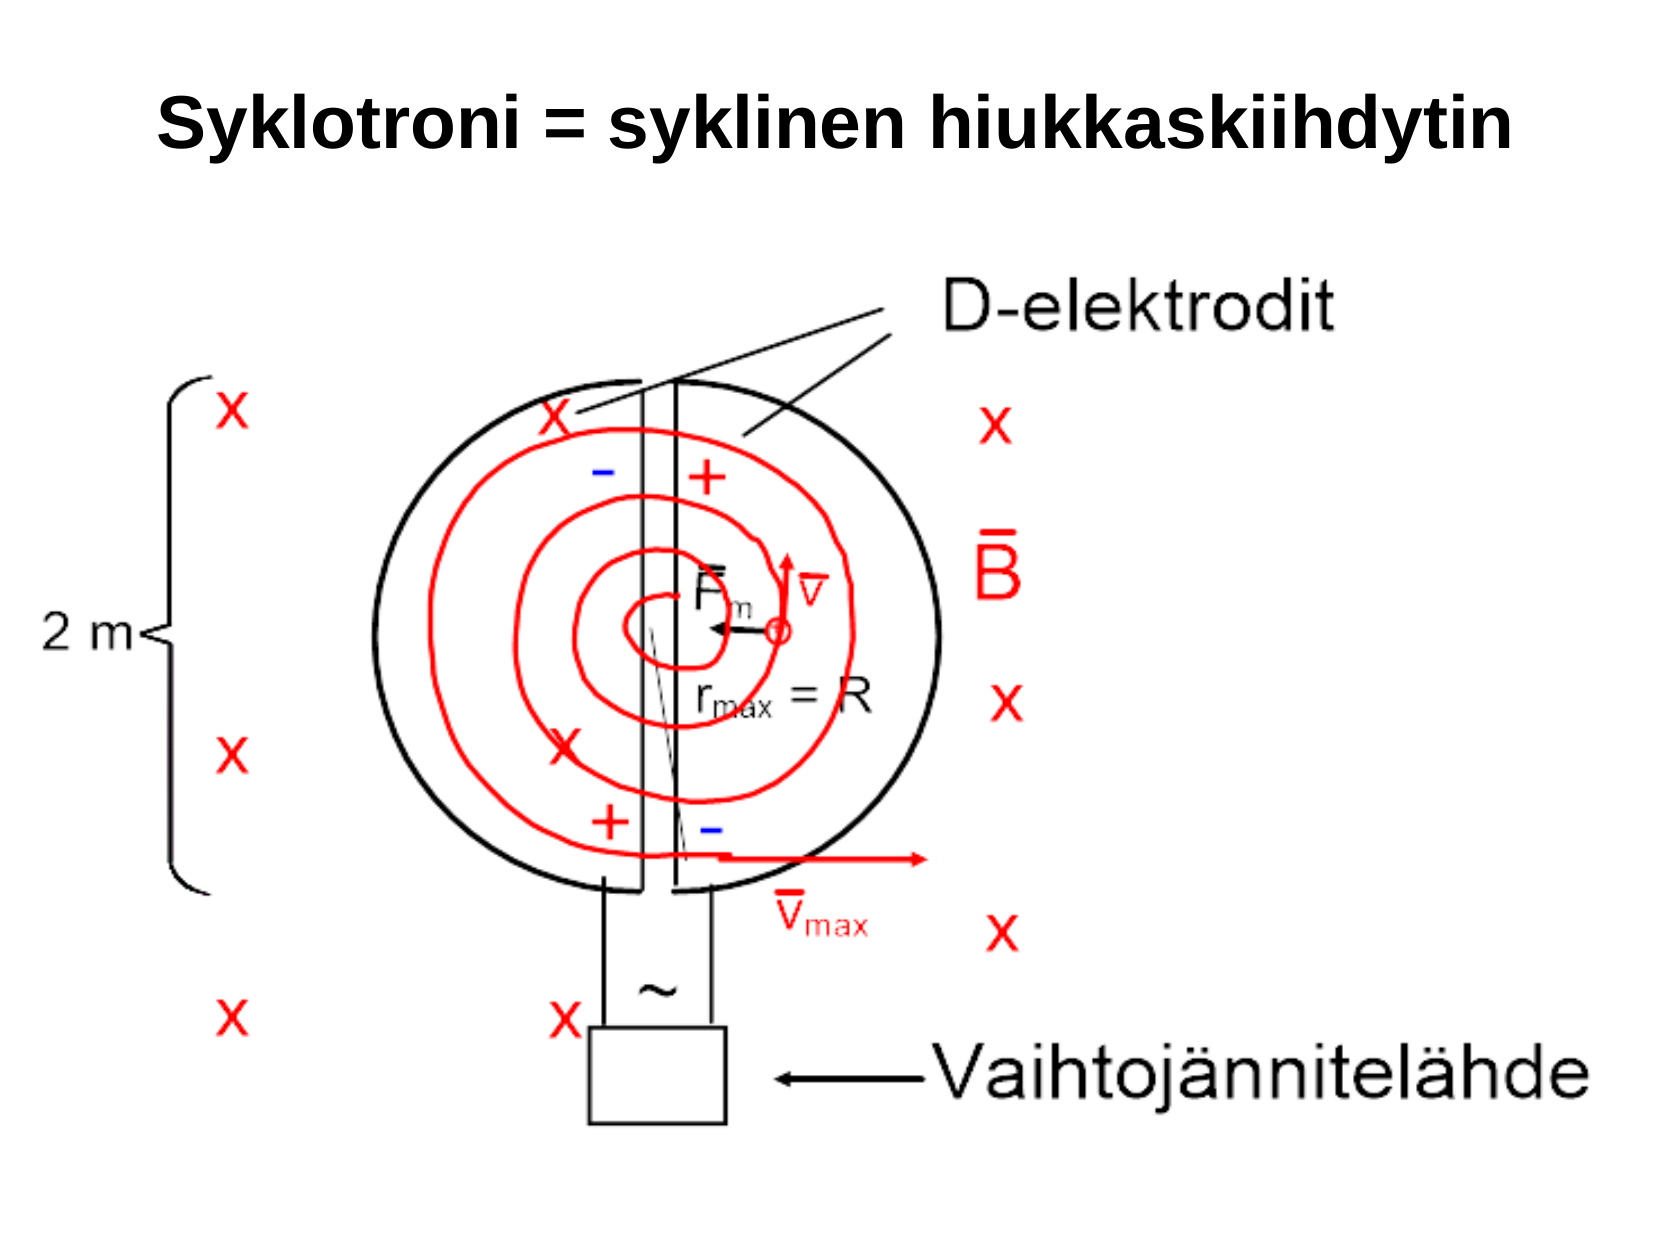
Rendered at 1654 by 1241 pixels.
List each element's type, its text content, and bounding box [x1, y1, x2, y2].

picture [0, 200, 1649, 1204]
text_box Syklotroni = syklinen hiukkaskiihdytin [141, 73, 1560, 178]
